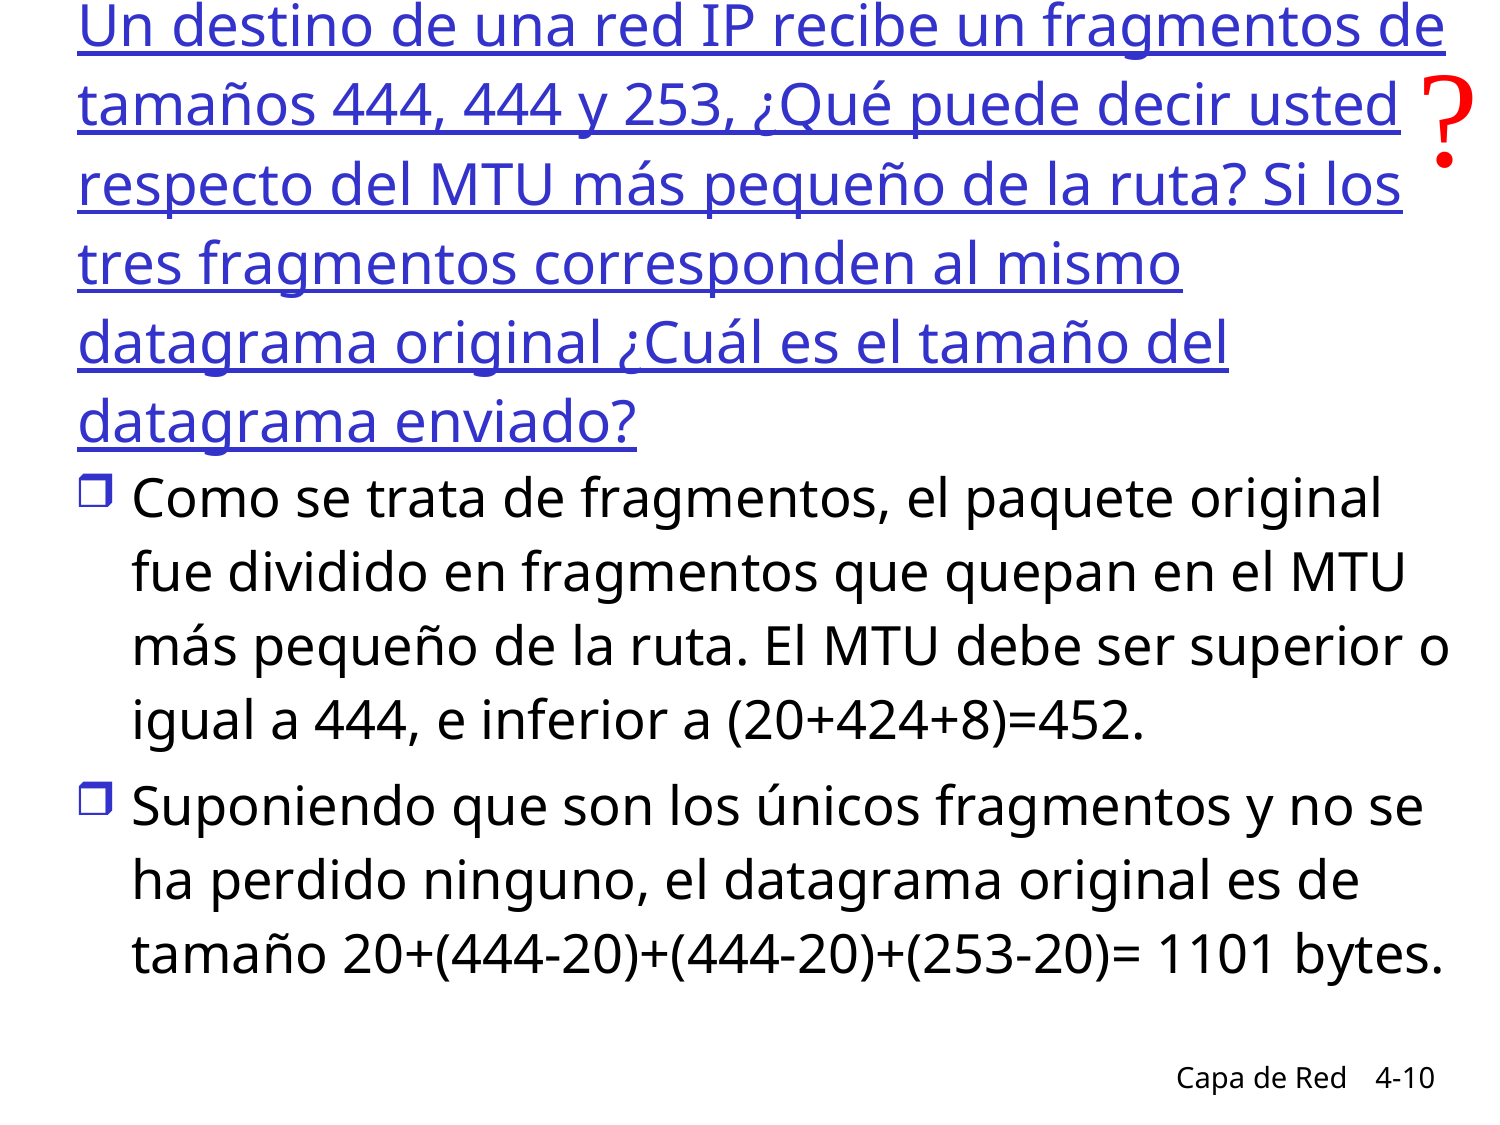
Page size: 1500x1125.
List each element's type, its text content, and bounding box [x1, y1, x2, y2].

list Como se trata de fragmentos, el paquete original fue dividido en fragmentos que quepan en el MTU más pequeño de la ruta. El MTU debe ser superior o igual a 444, e inferior a (20+424+8)=452. Suponiendo que son los únicos fragmentos y no se ha perdido ninguno, el datagrama original es de tamaño 20+(444-20)+(444-20)+(253-20)= 1101 bytes. [75, 459, 1463, 1014]
text_box ? [1402, 21, 1494, 202]
title Un destino de una red IP recibe un fragmentos de tamaños 444, 444 y 253, ¿Qué puede decir usted respecto del MTU más pequeño de la ruta? Si los tres fragmentos corresponden al mismo datagrama original ¿Cuál es el tamaño del datagrama enviado? [77, 32, 1465, 412]
